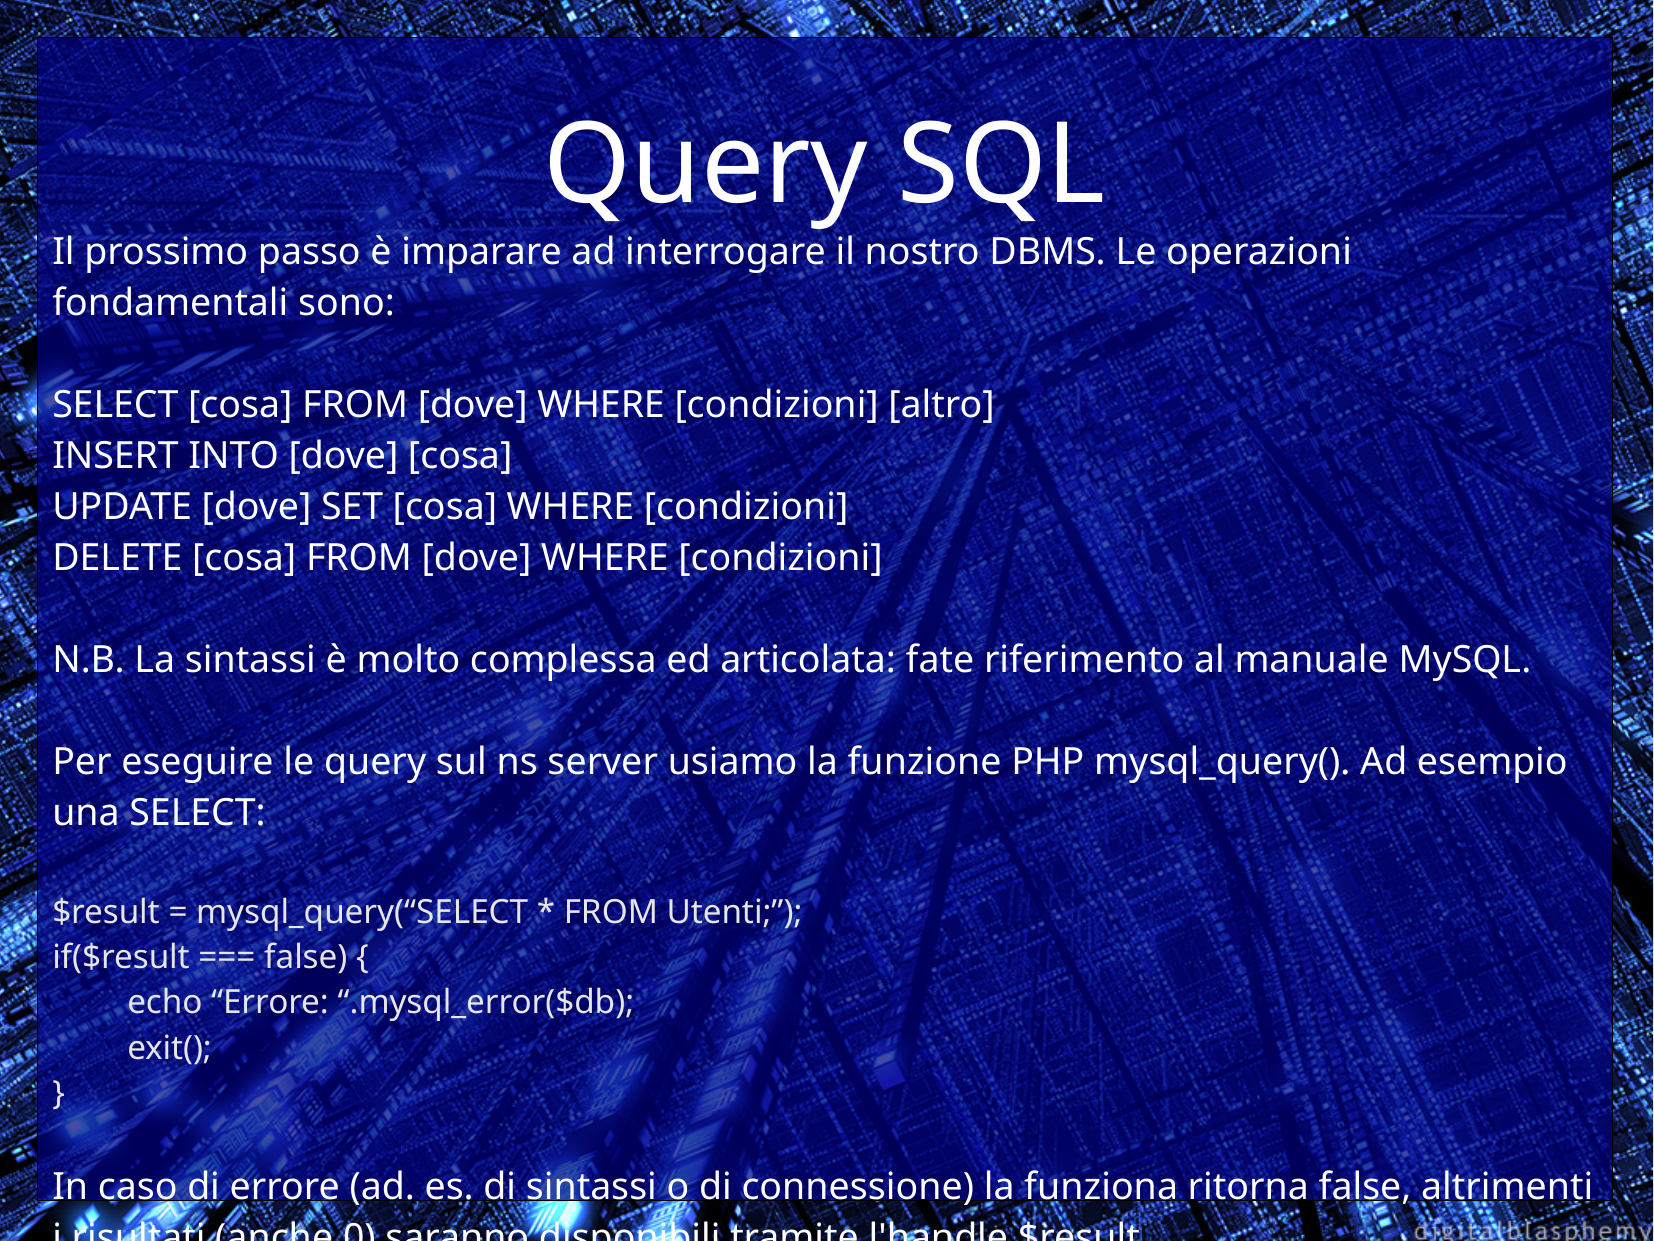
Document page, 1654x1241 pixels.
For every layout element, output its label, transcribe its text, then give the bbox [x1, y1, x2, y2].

text_box [601, 200, 834, 217]
text_box Il prossimo passo è imparare ad interrogare il nostro DBMS. Le operazioni fondamentali sono: SELECT [cosa] FROM [dove] WHERE [condizioni] [altro] INSERT INTO [dove] [cosa] UPDATE [dove] SET [cosa] WHERE [condizioni] DELETE [cosa] FROM [dove] WHERE [condizioni] N.B. La sintassi è molto complessa ed articolata: fate riferimento al manuale MySQL. Per eseguire le query sul ns server usiamo la funzione PHP mysql_query(). Ad esempio una SELECT: $result = mysql_query(“SELECT * FROM Utenti;”); if($result === false) { echo “Errore: “.mysql_error($db); exit(); } In caso di errore (ad. es. di sintassi o di connessione) la funziona ritorna false, altrimenti i risultati (anche 0) saranno disponibili tramite l'handle $result. [37, 217, 1613, 1160]
text_box [839, 200, 1017, 217]
picture [466, 1232, 477, 1241]
picture [843, 1232, 853, 1238]
picture [992, 1232, 1002, 1238]
picture [959, 1232, 971, 1241]
picture [0, 0, 1654, 1241]
picture [1060, 1232, 1070, 1238]
text_box [37, 1160, 1613, 1201]
picture [674, 1232, 686, 1241]
picture [785, 1232, 795, 1241]
picture [318, 1232, 328, 1238]
picture [641, 1232, 652, 1241]
picture [489, 1232, 500, 1241]
picture [294, 1232, 305, 1241]
text_box [37, 37, 1613, 217]
picture [936, 1232, 947, 1241]
picture [511, 1232, 523, 1241]
picture [798, 1232, 808, 1241]
picture [892, 1232, 903, 1241]
picture [543, 1232, 555, 1241]
picture [595, 1232, 607, 1241]
picture [617, 1232, 629, 1241]
picture [348, 1226, 359, 1241]
picture [253, 1232, 264, 1241]
text_box Query SQL [112, 75, 1538, 200]
